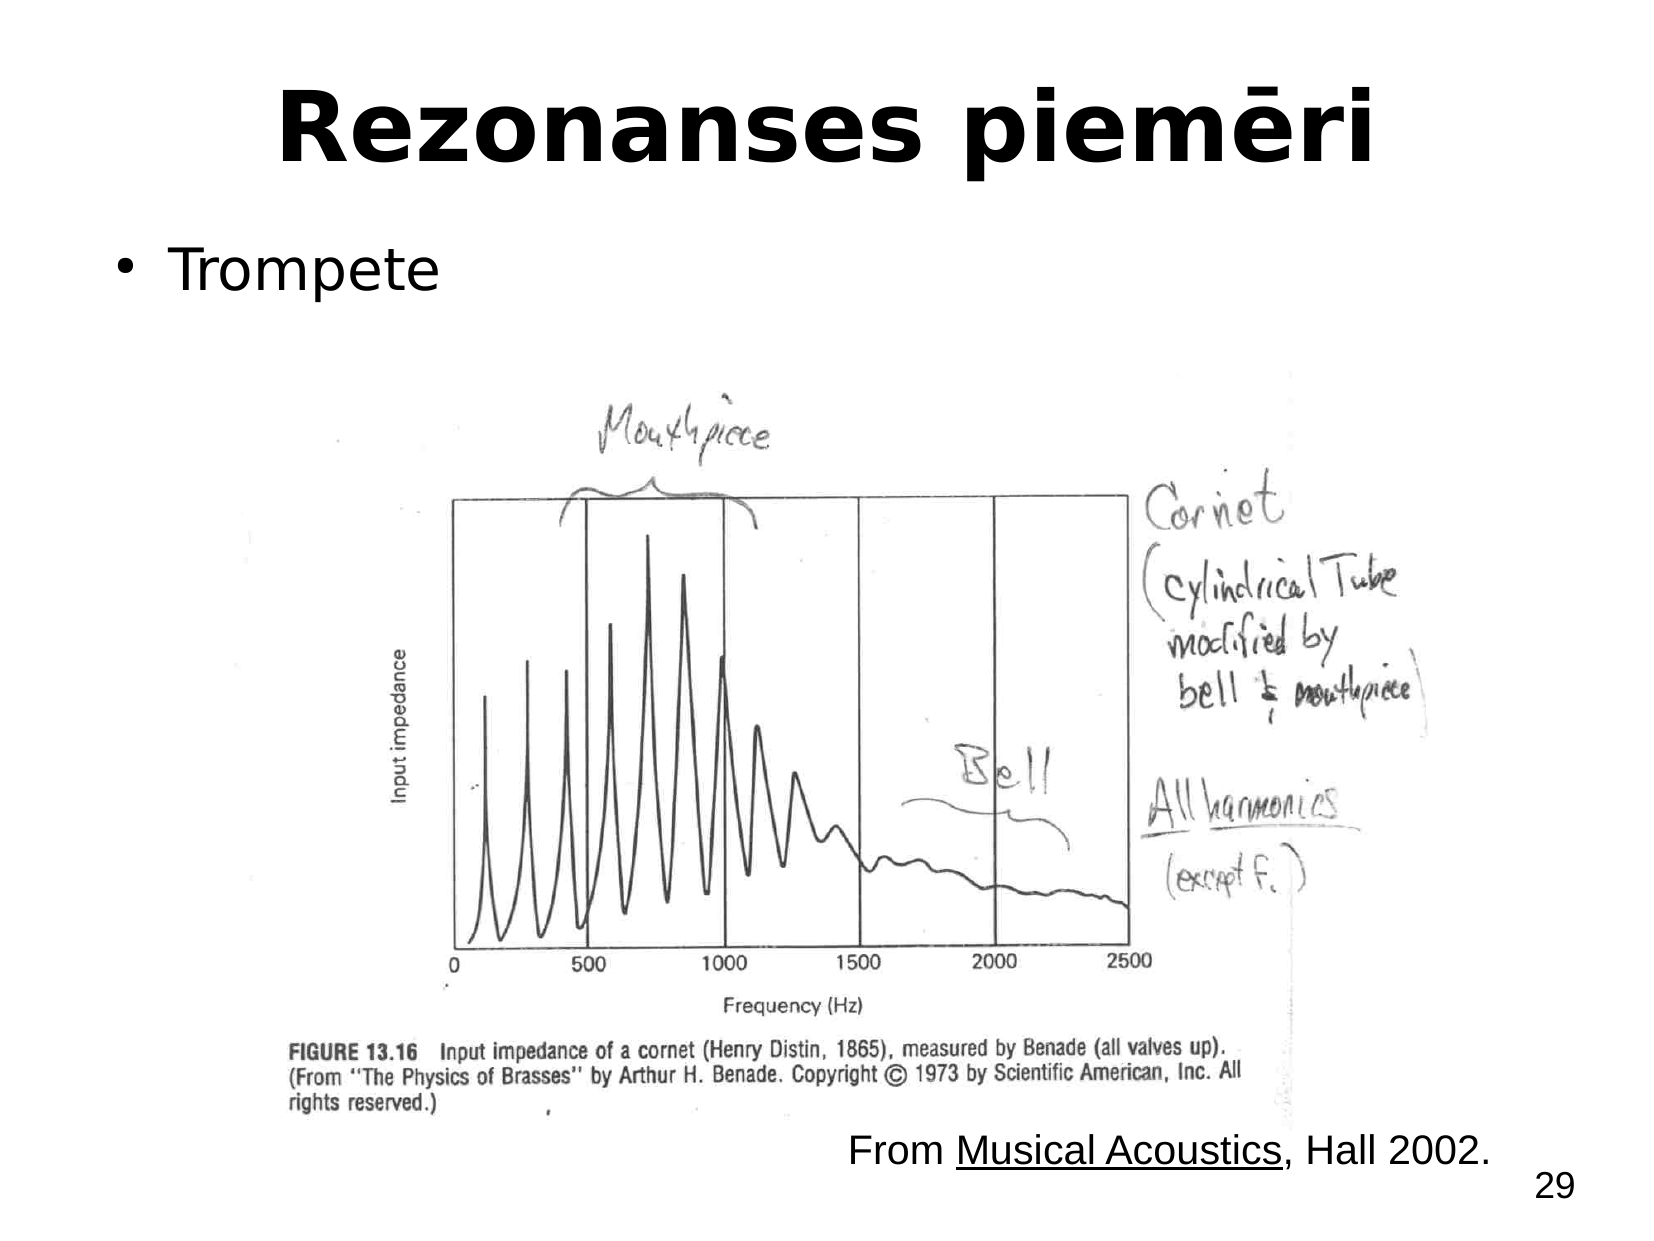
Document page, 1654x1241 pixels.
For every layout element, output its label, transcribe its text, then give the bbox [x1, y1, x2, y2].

list Trompete [82, 225, 1538, 1186]
title Rezonanses piemēri [82, 49, 1571, 196]
text_box From Musical Acoustics, Hall 2002. [797, 1116, 1507, 1181]
picture [234, 371, 1430, 1132]
